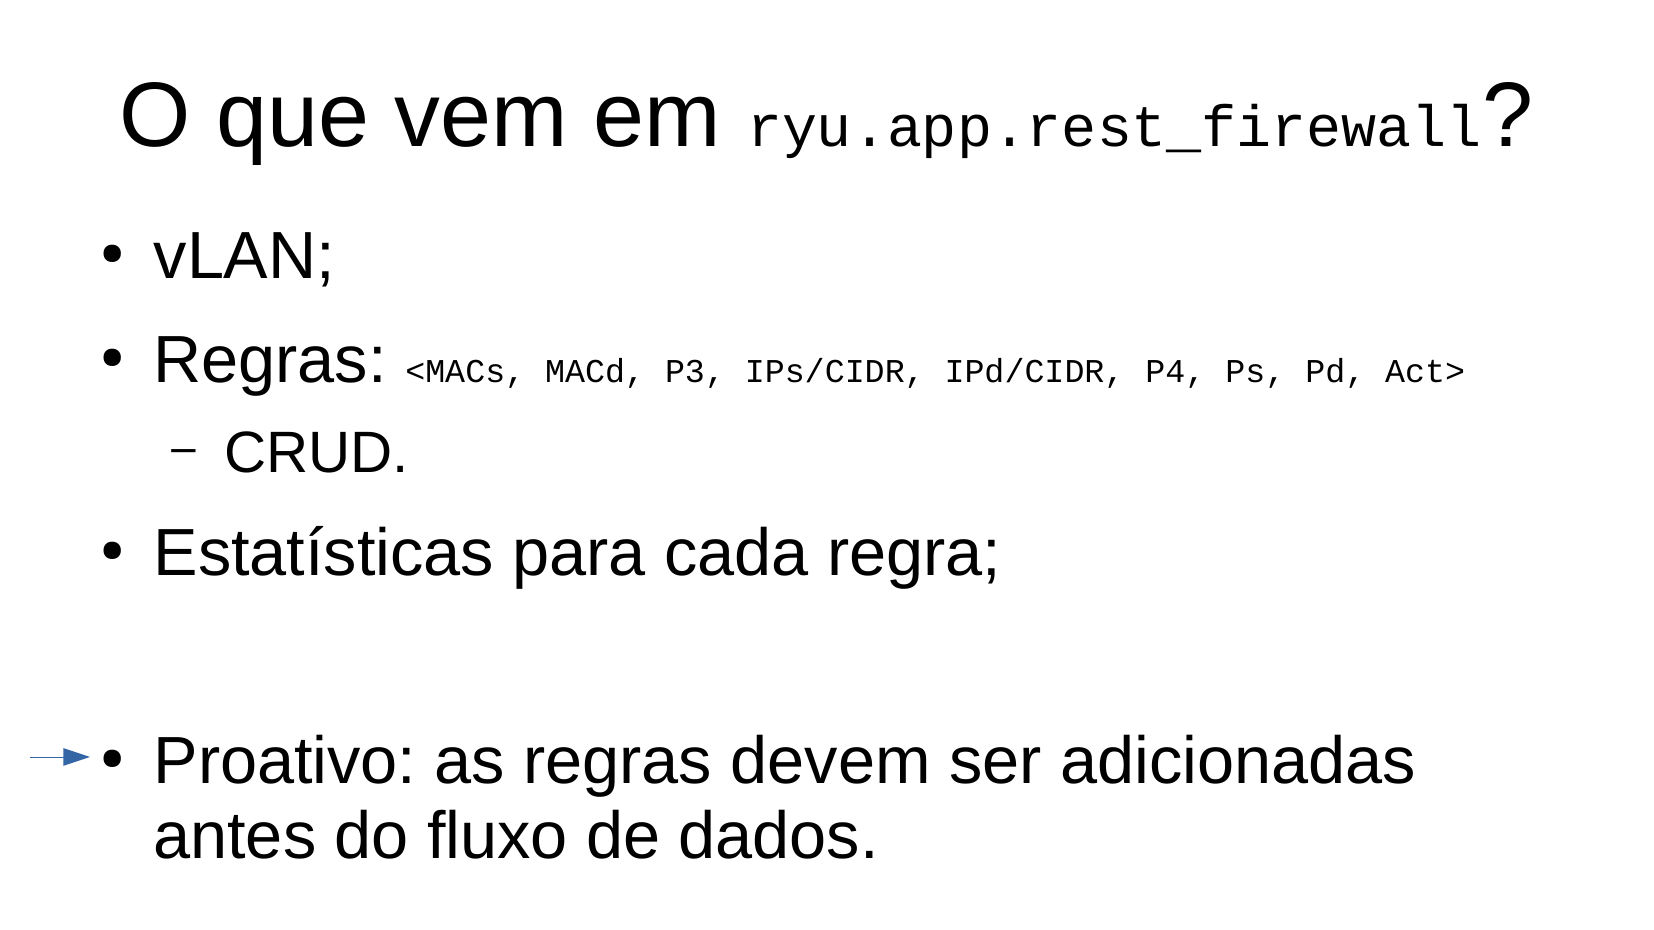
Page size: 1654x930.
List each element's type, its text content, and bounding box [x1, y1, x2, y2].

list vLAN; Regras: <MACs, MACd, P3, IPs/CIDR, IPd/CIDR, P4, Ps, Pd, Act> CRUD. Estatísticas para cada regra; Proativo: as regras devem ser adicionadas antes do fluxo de dados. [82, 217, 1571, 885]
title O que vem em ryu.app.rest_firewall? [82, 37, 1571, 193]
